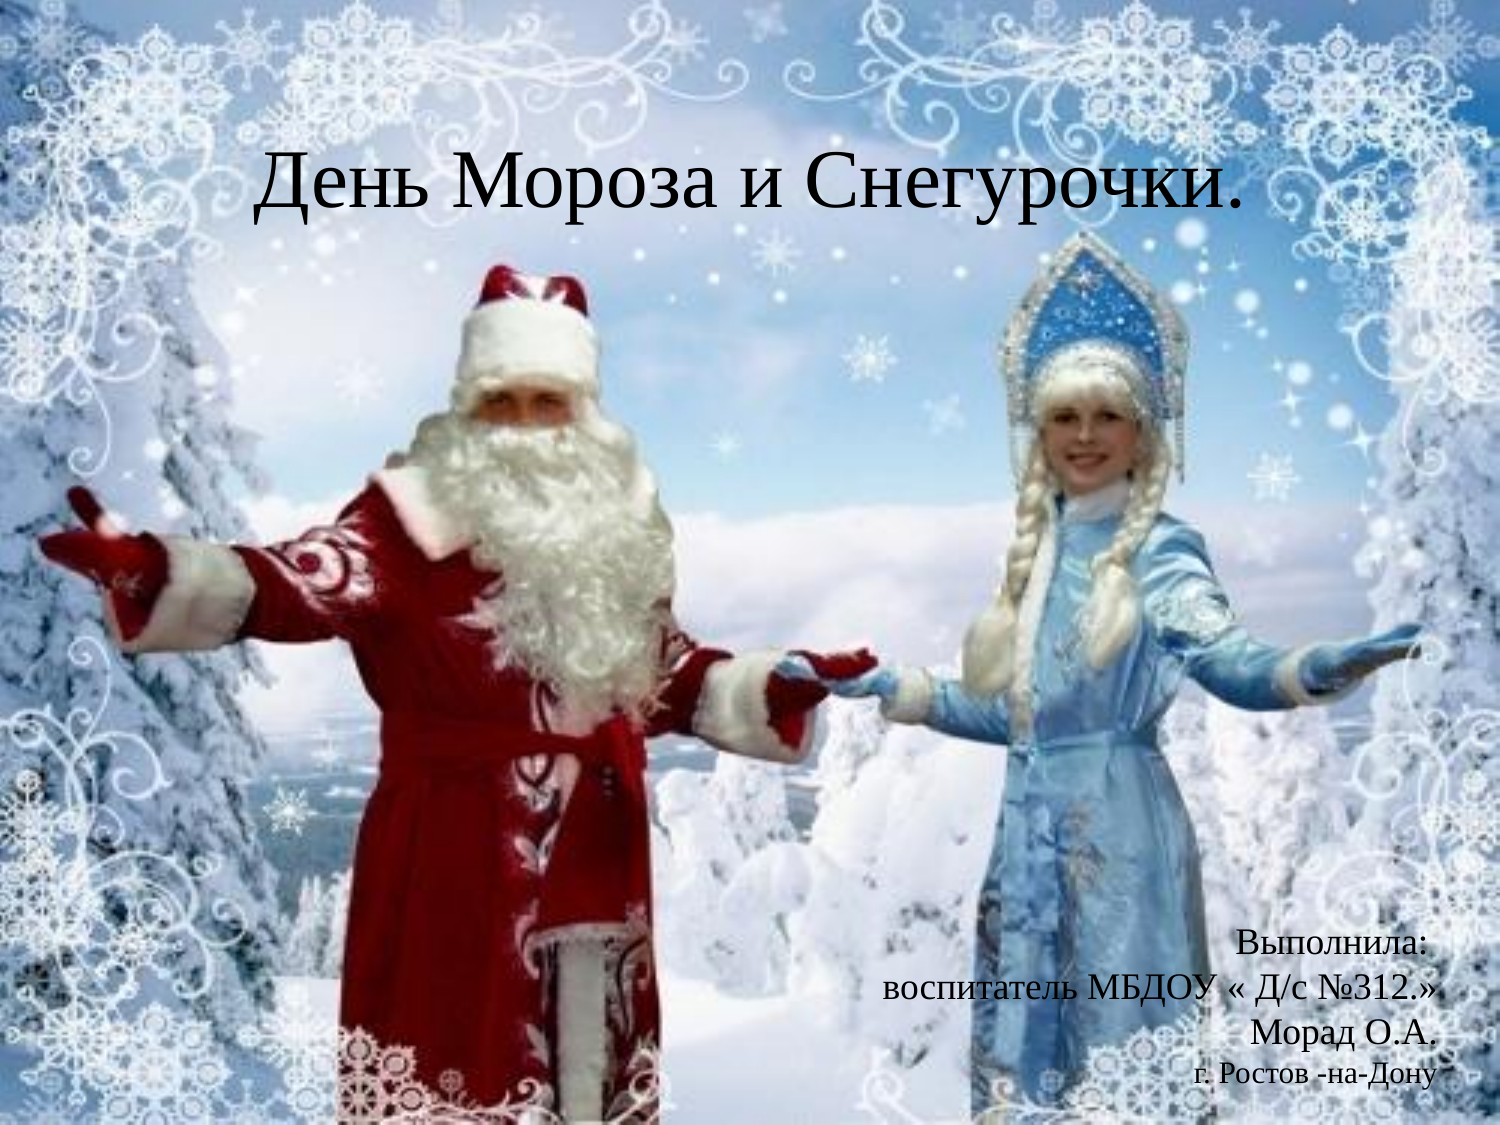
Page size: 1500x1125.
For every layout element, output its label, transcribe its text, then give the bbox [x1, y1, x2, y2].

subtitle Выполнила: воспитатель МБДОУ « Д/с №312.» Морад О.А. г. Ростов -на-Дону [661, 909, 1453, 1087]
title День Мороза и Снегурочки. [112, 117, 1388, 247]
picture [0, 0, 1500, 1125]
